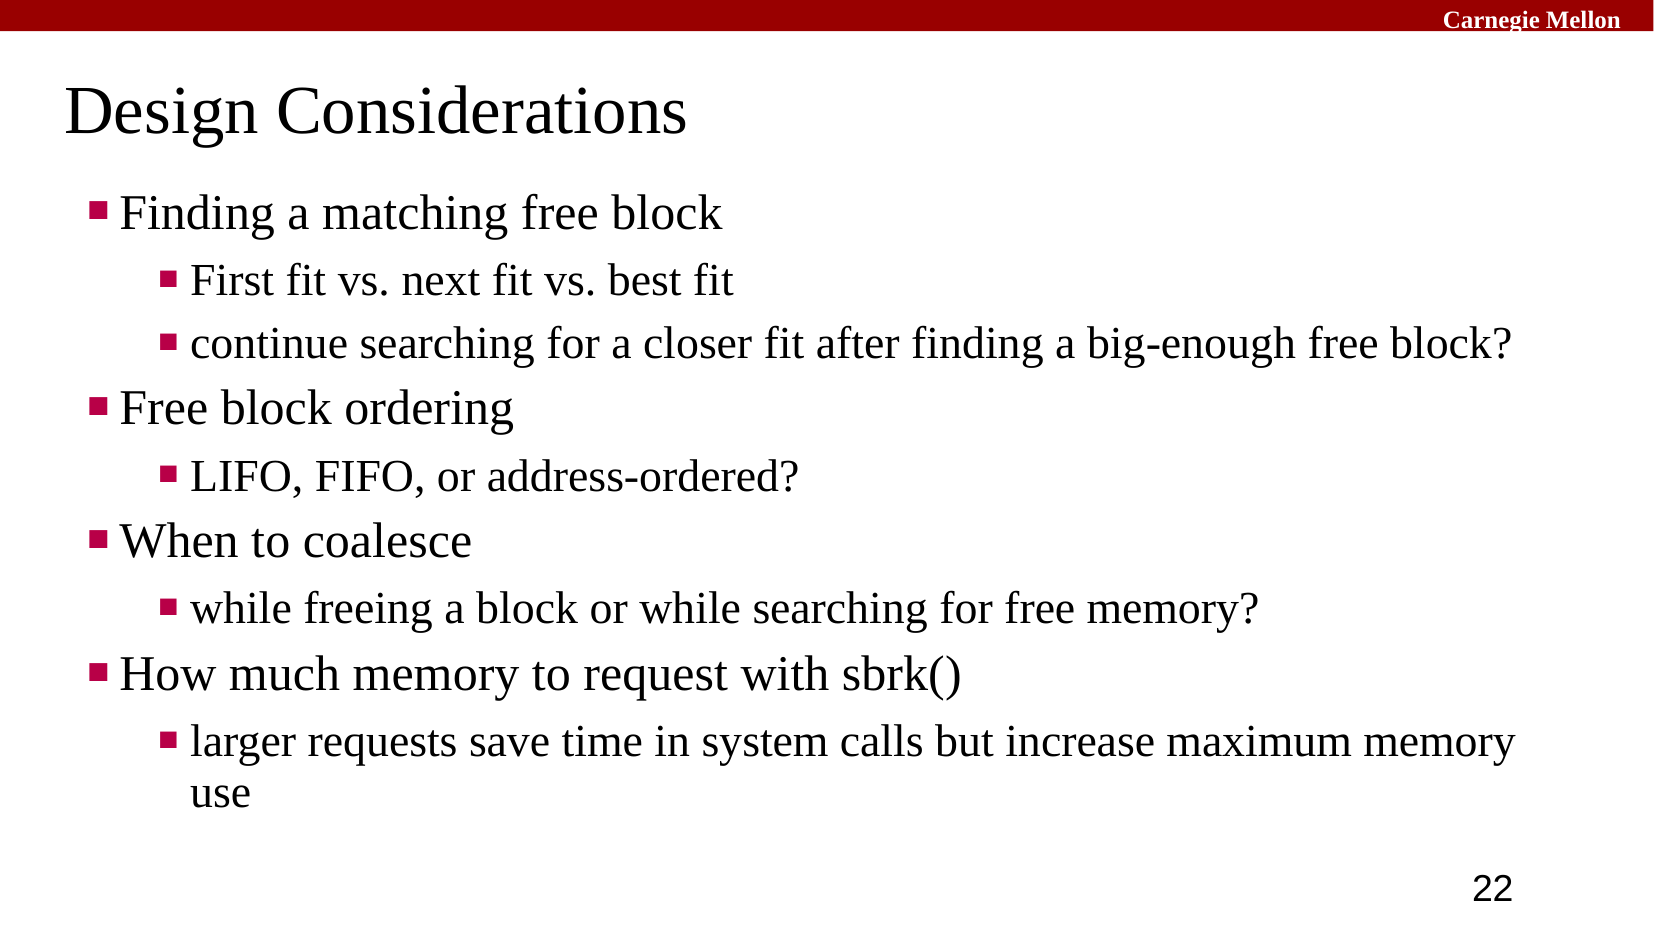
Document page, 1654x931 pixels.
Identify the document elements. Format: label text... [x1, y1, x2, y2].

list Finding a matching free block First fit vs. next fit vs. best fit continue searching for a closer fit after finding a big-enough free block? Free block ordering LIFO, FIFO, or address-ordered? When to coalesce while freeing a block or while searching for free memory? How much memory to request with sbrk() larger requests save time in system calls but increase maximum memory use [71, 184, 1576, 859]
title Design Considerations [64, 58, 1576, 163]
